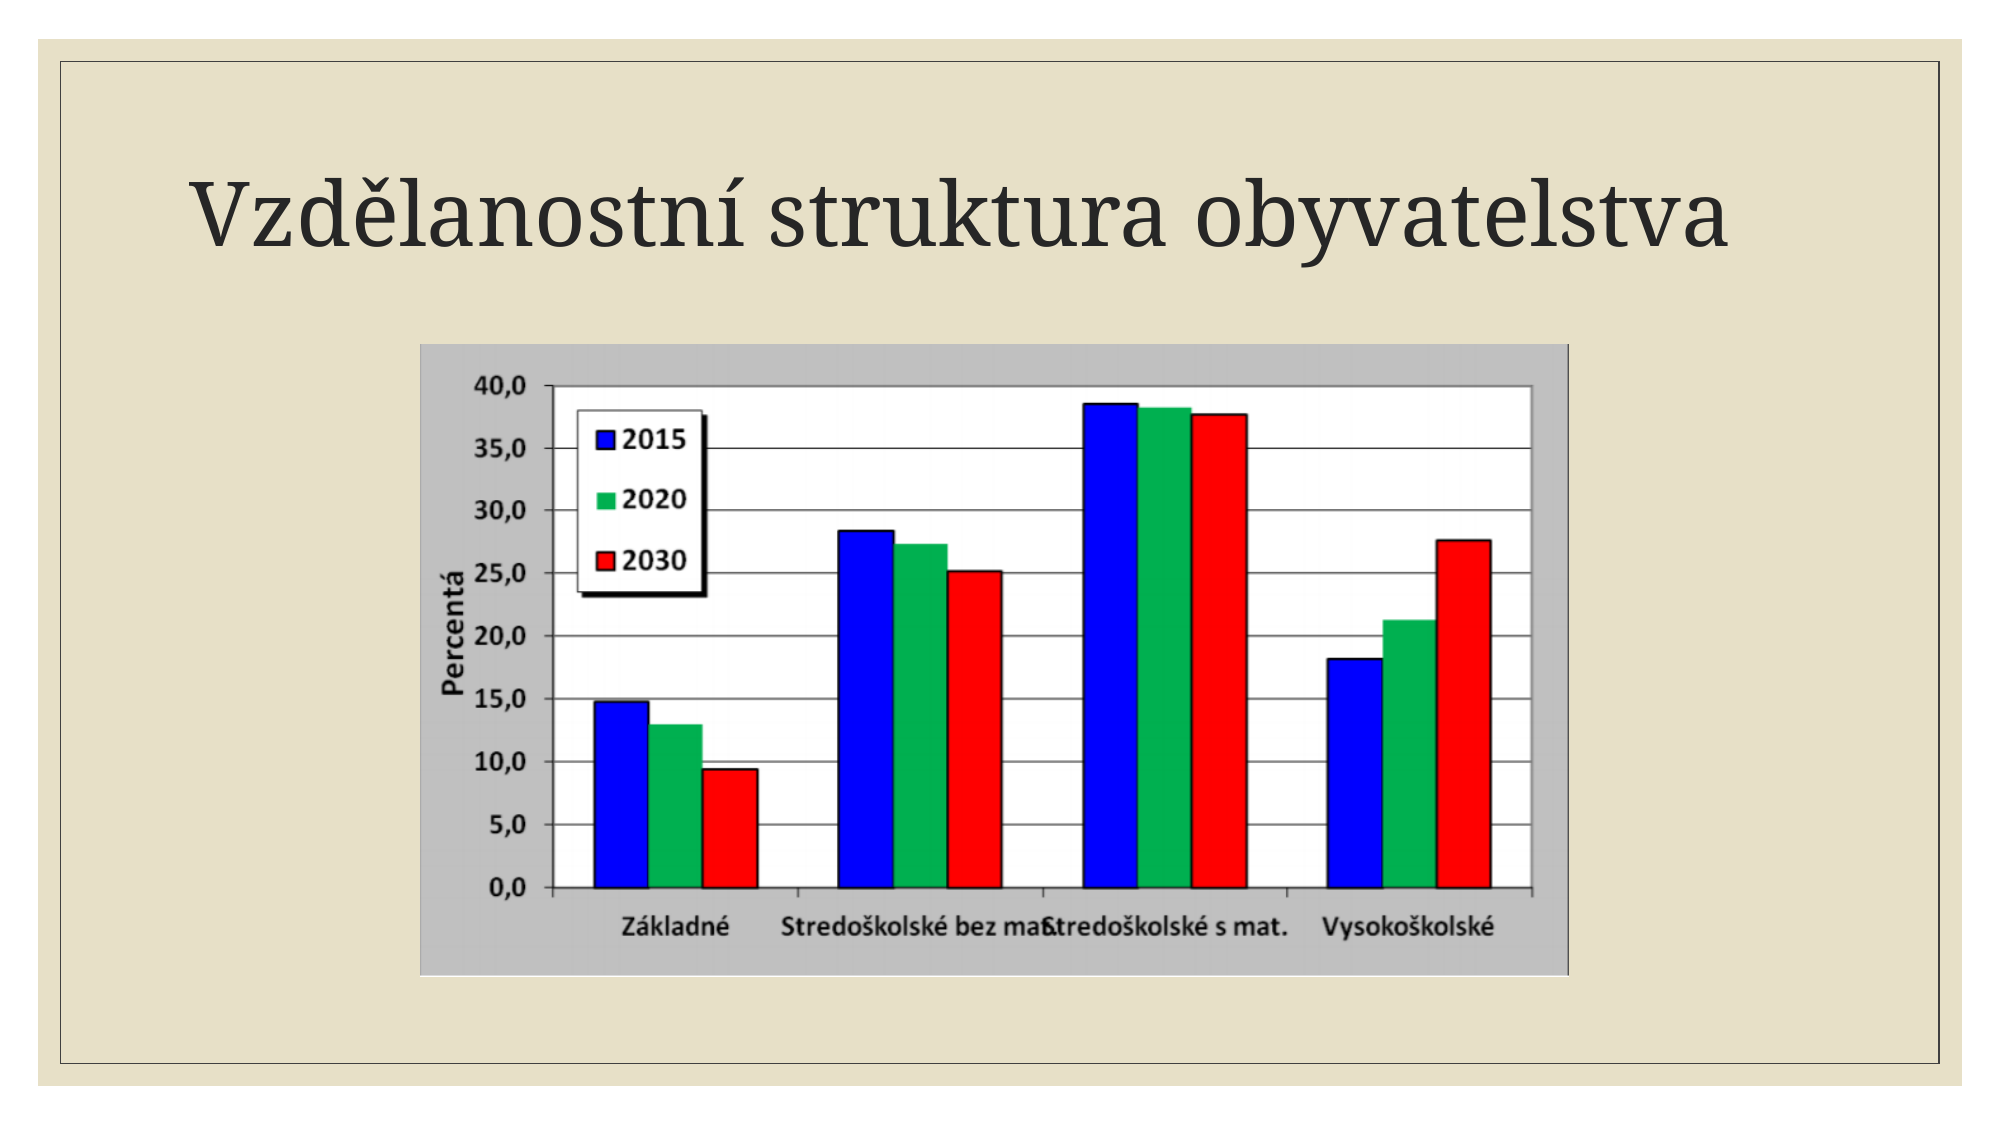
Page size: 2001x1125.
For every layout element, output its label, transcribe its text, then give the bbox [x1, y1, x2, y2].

picture [420, 345, 1569, 977]
title Vzdělanostní struktura obyvatelstva [174, 105, 1825, 331]
